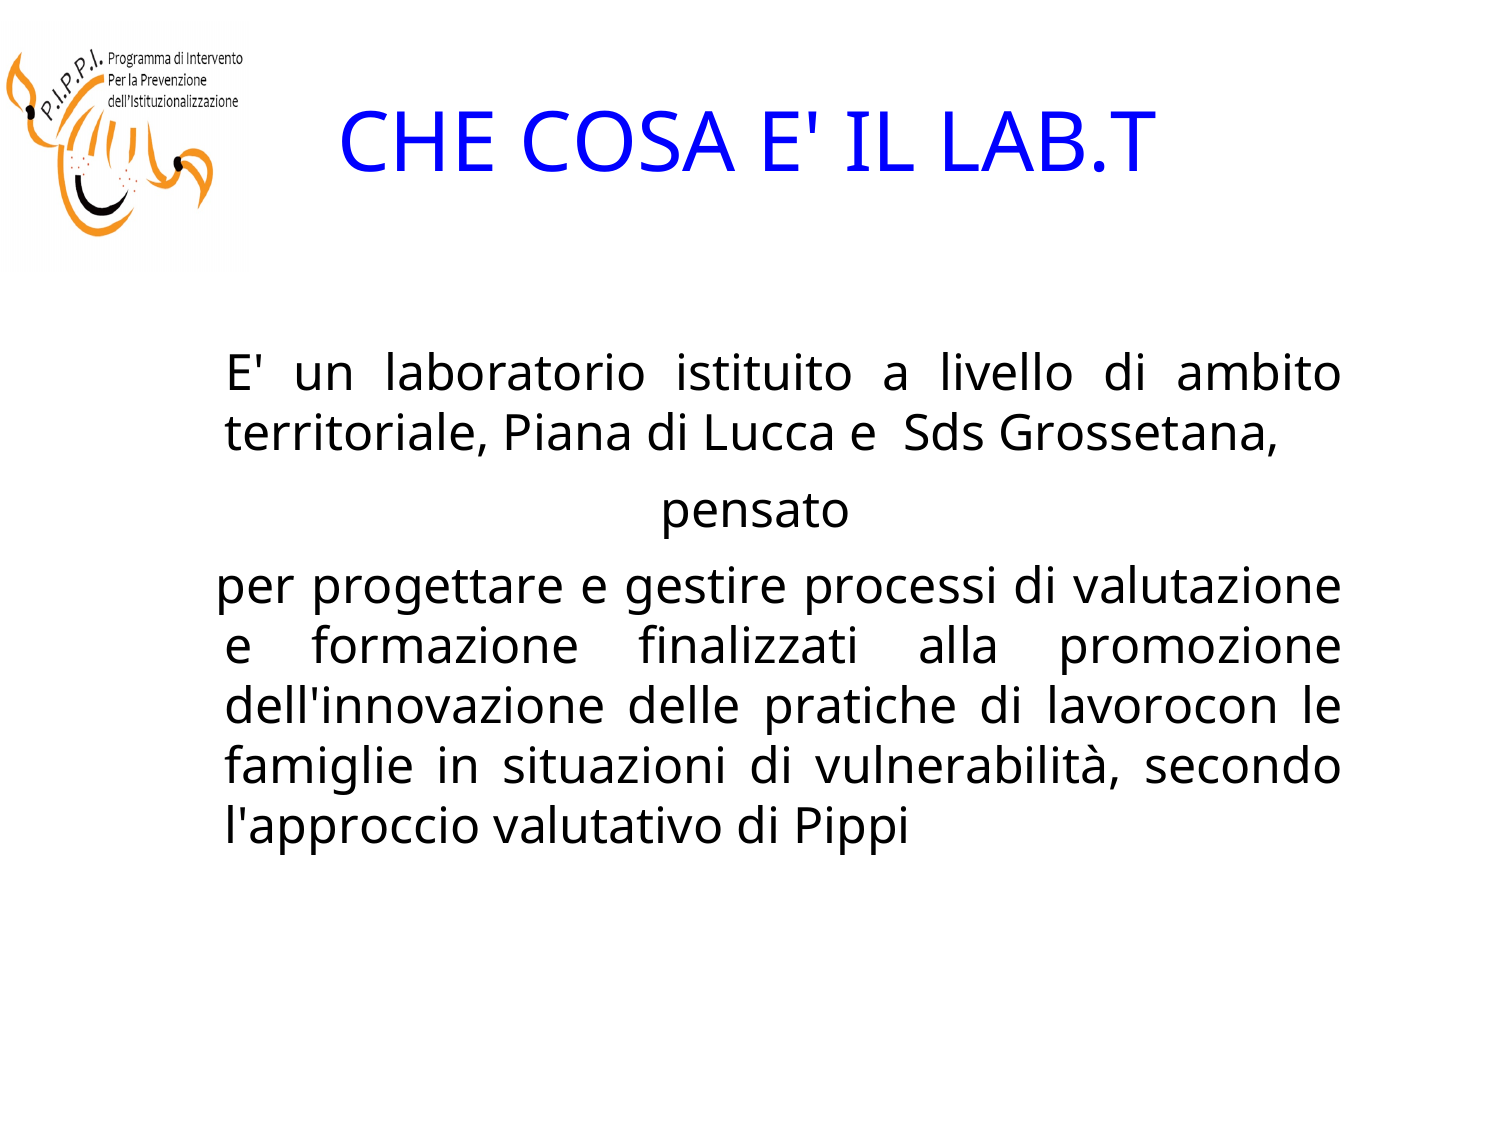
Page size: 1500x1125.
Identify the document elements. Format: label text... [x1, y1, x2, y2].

picture [0, 21, 249, 272]
title CHE COSA E' IL LAB.T [249, 21, 1421, 257]
list E' un laboratorio istituito a livello di ambito territoriale, Piana di Lucca e Sds Grossetana, pensato per progettare e gestire processi di valutazione e formazione finalizzati alla promozione dell'innovazione delle pratiche di lavorocon le famiglie in situazioni di vulnerabilità, secondo l'approccio valutativo di Pippi [153, 256, 1359, 1008]
